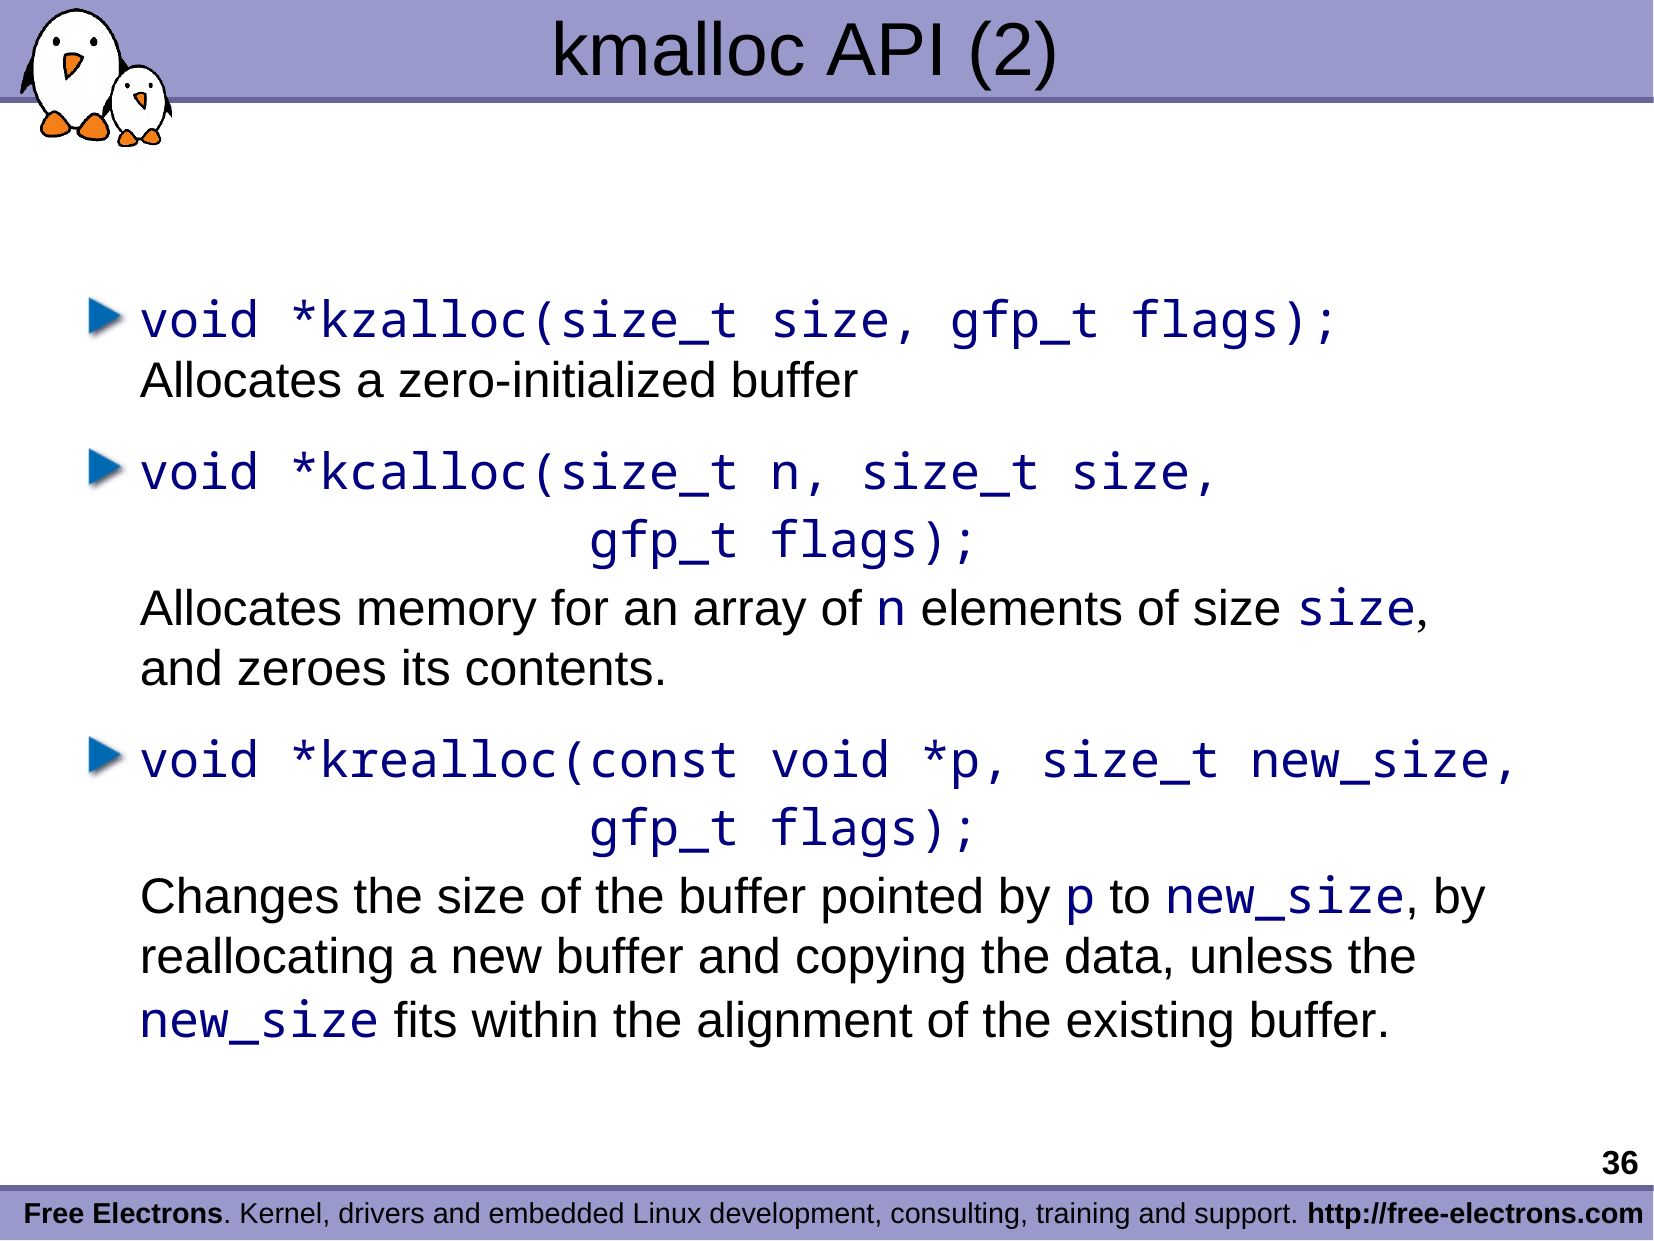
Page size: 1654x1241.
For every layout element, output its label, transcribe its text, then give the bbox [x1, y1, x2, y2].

title kmalloc API (2) [60, 0, 1551, 100]
picture [20, 8, 172, 147]
list void *kzalloc(size_t size, gfp_t flags); Allocates a zero-initialized buffer void *kcalloc(size_t n, size_t size, gfp_t flags); Allocates memory for an array of n elements of size size, and zeroes its contents. void *krealloc(const void *p, size_t new_size, gfp_t flags); Changes the size of the buffer pointed by p to new_size, by reallocating a new buffer and copying the data, unless the new_size fits within the alignment of the existing buffer. [68, 201, 1592, 1118]
